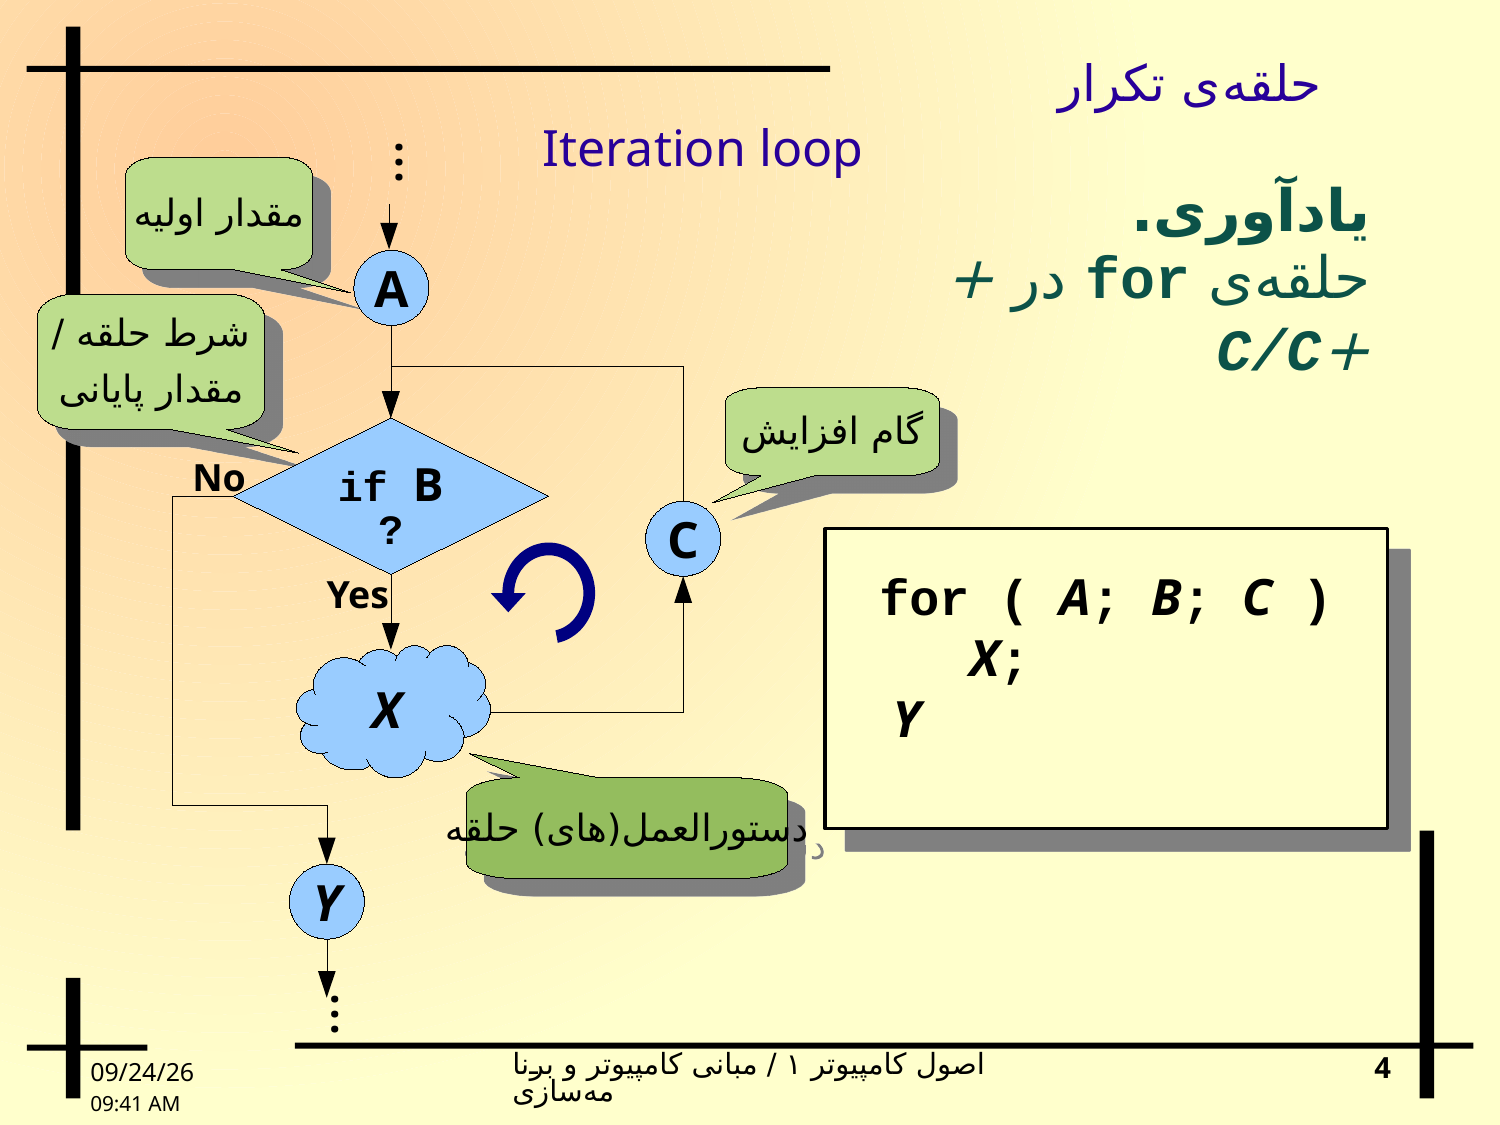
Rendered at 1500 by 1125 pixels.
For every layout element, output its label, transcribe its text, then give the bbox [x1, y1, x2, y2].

text_box A [353, 250, 429, 326]
text_box گام افزایش [712, 387, 940, 503]
text_box No [177, 443, 254, 503]
text_box Yes [311, 560, 399, 620]
list یادآوری. حلقه‌ی for در ++C/C [825, 177, 1424, 360]
text_box شرط حلقه / مقدار پایانی [37, 294, 299, 454]
text_box دستورالعمل(های) حلقه [466, 753, 788, 879]
text_box C [645, 501, 721, 577]
text_box if B ? [246, 418, 549, 571]
text_box مقدار اولیه [125, 178, 351, 293]
text_box [490, 542, 596, 643]
text_box Y [289, 864, 365, 940]
text_box ... [328, 992, 332, 1053]
text_box X [296, 645, 491, 778]
list for ( A; B; C ) X; Y [825, 528, 1388, 829]
title حلقه‌ی تکرار Iteration loop [62, 58, 1344, 178]
